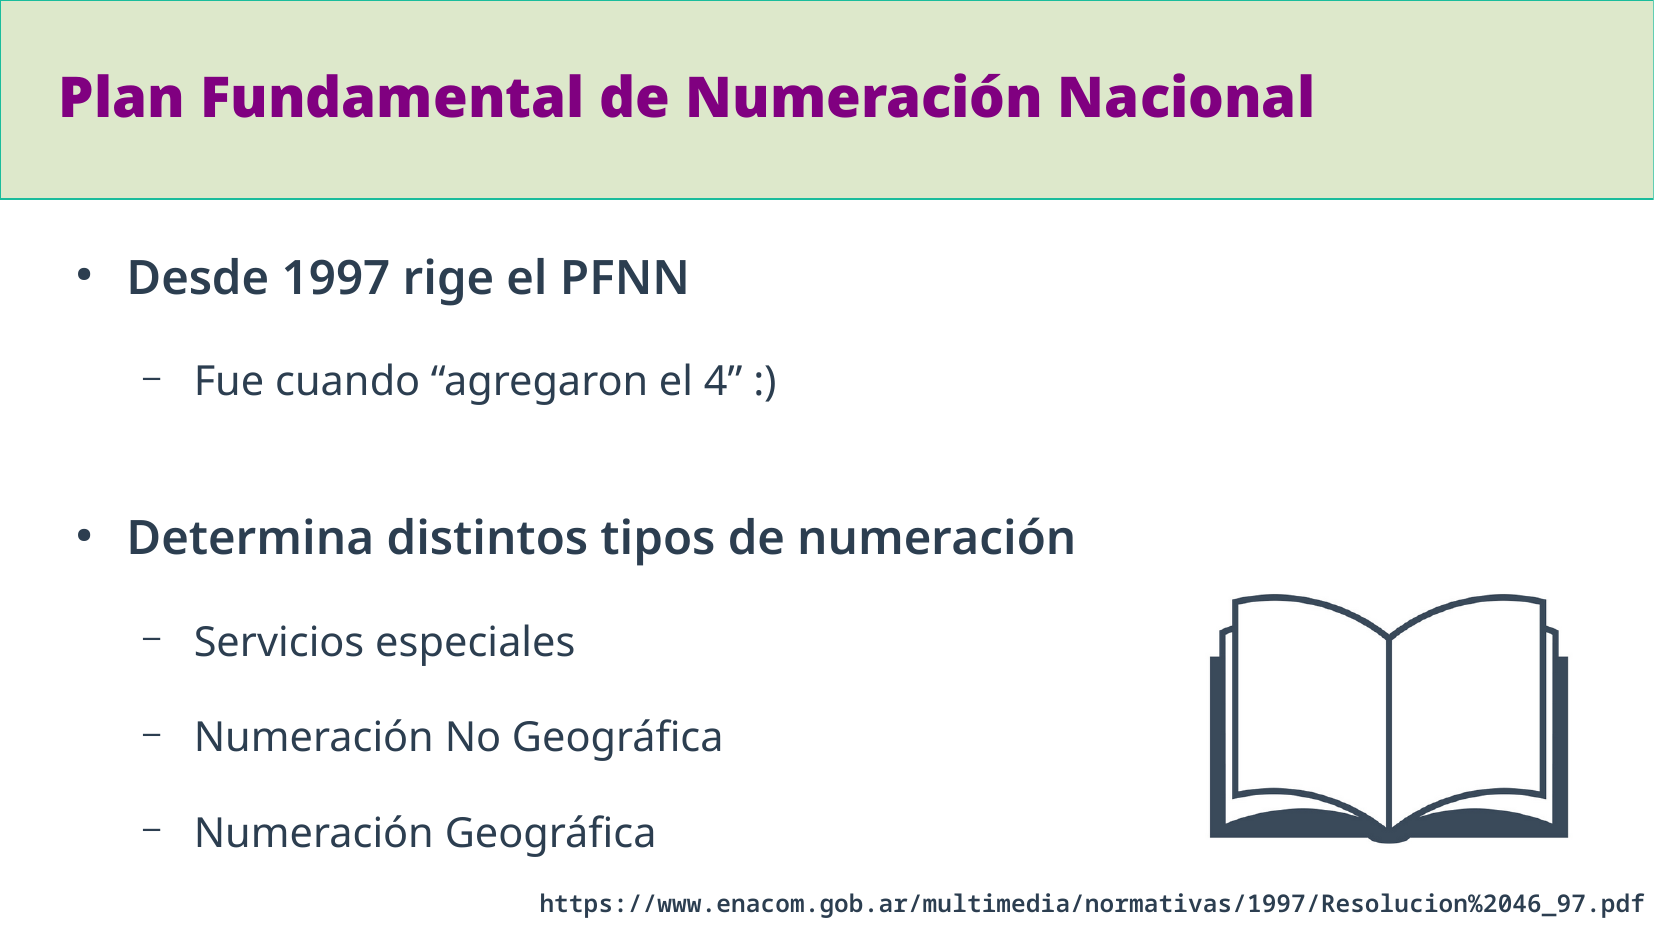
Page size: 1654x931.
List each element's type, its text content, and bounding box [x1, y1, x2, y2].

list Desde 1997 rige el PFNN Fue cuando “agregaron el 4” :) Determina distintos tipos de numeración Servicios especiales Numeración No Geográfica Numeración Geográfica [59, 243, 1595, 864]
title Plan Fundamental de Numeración Nacional [59, 37, 1595, 156]
picture [1181, 573, 1595, 857]
list https://www.enacom.gob.ar/multimedia/normativas/1997/Resolucion%2046_97.pdf [472, 885, 1654, 923]
